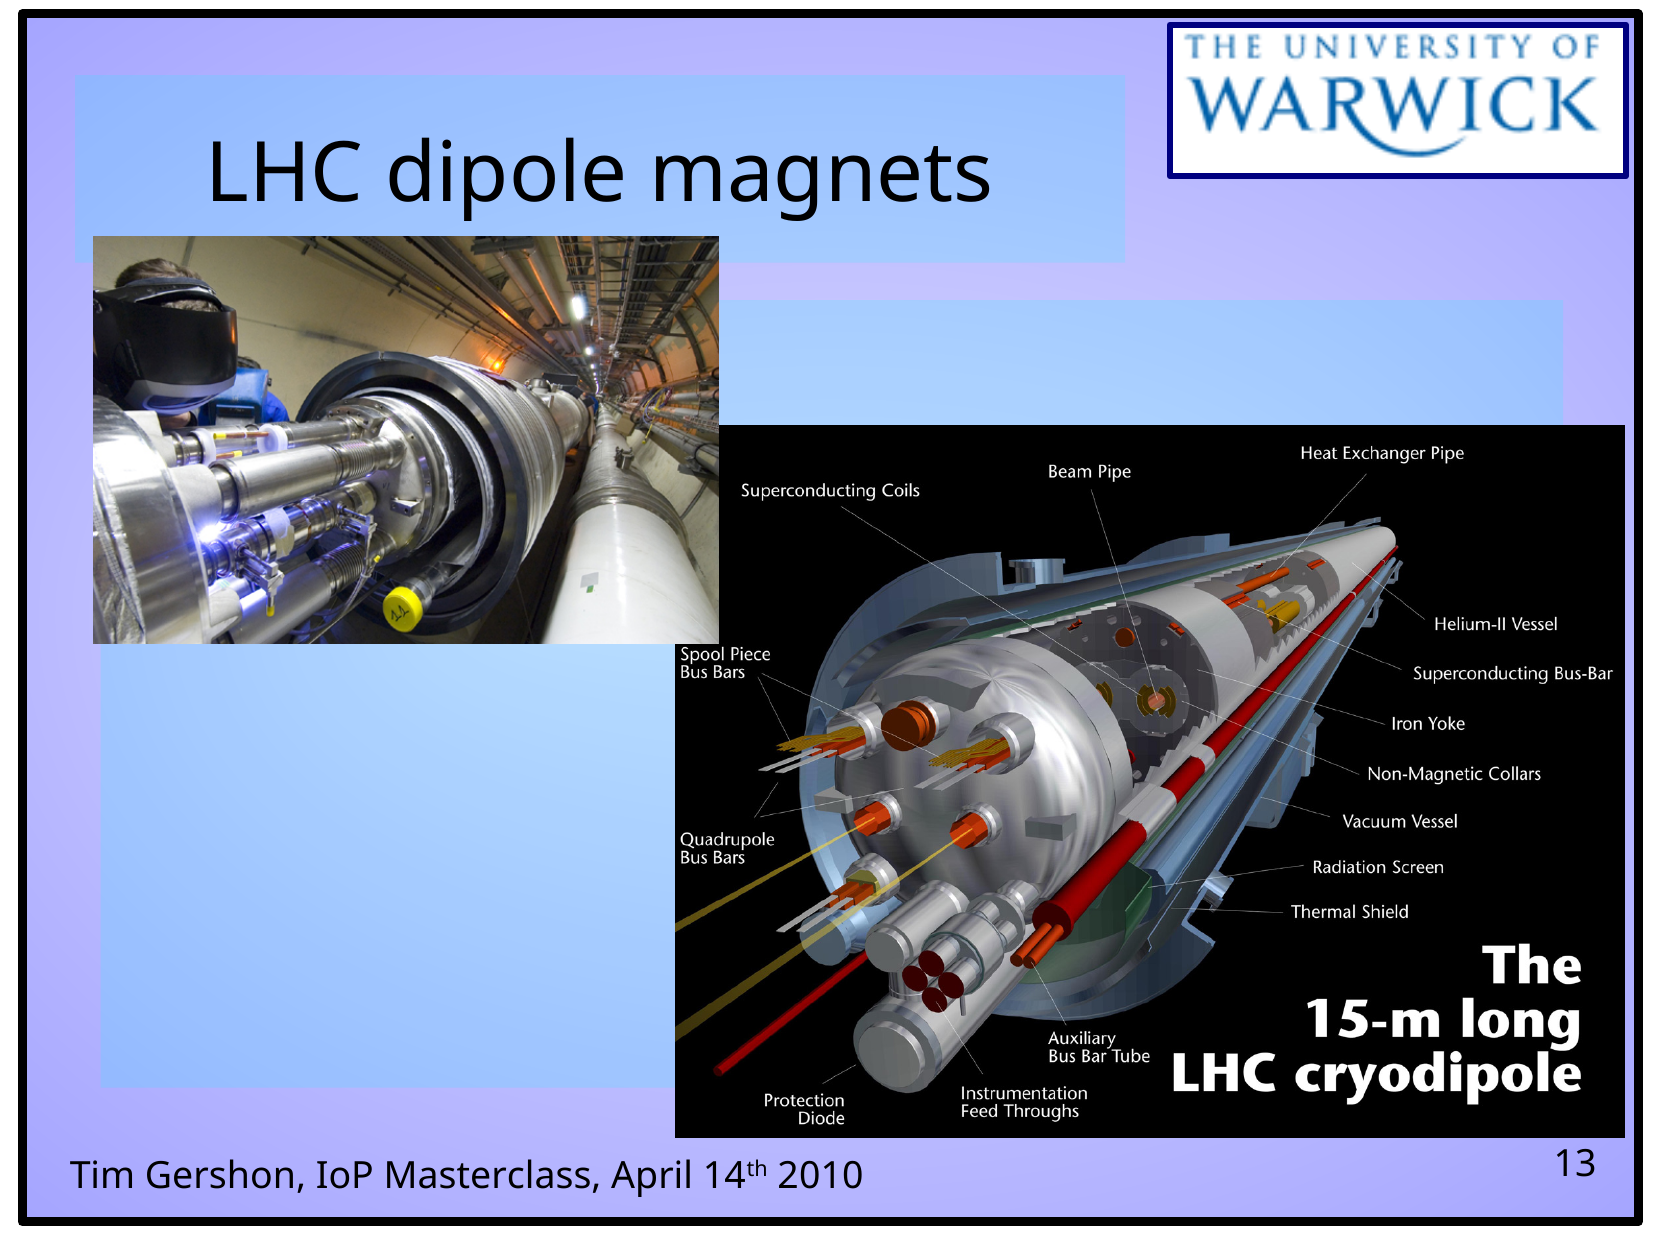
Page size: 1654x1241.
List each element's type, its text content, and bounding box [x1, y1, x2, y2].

text_box <number> [1537, 1138, 1613, 1201]
text_box [22, 13, 1639, 1222]
picture [93, 236, 1625, 1138]
picture [1172, 27, 1623, 174]
text_box LHC dipole magnets [75, 75, 1126, 263]
text_box Tim Gershon, IoP Masterclass, April 14th 2010 [72, 1136, 861, 1212]
